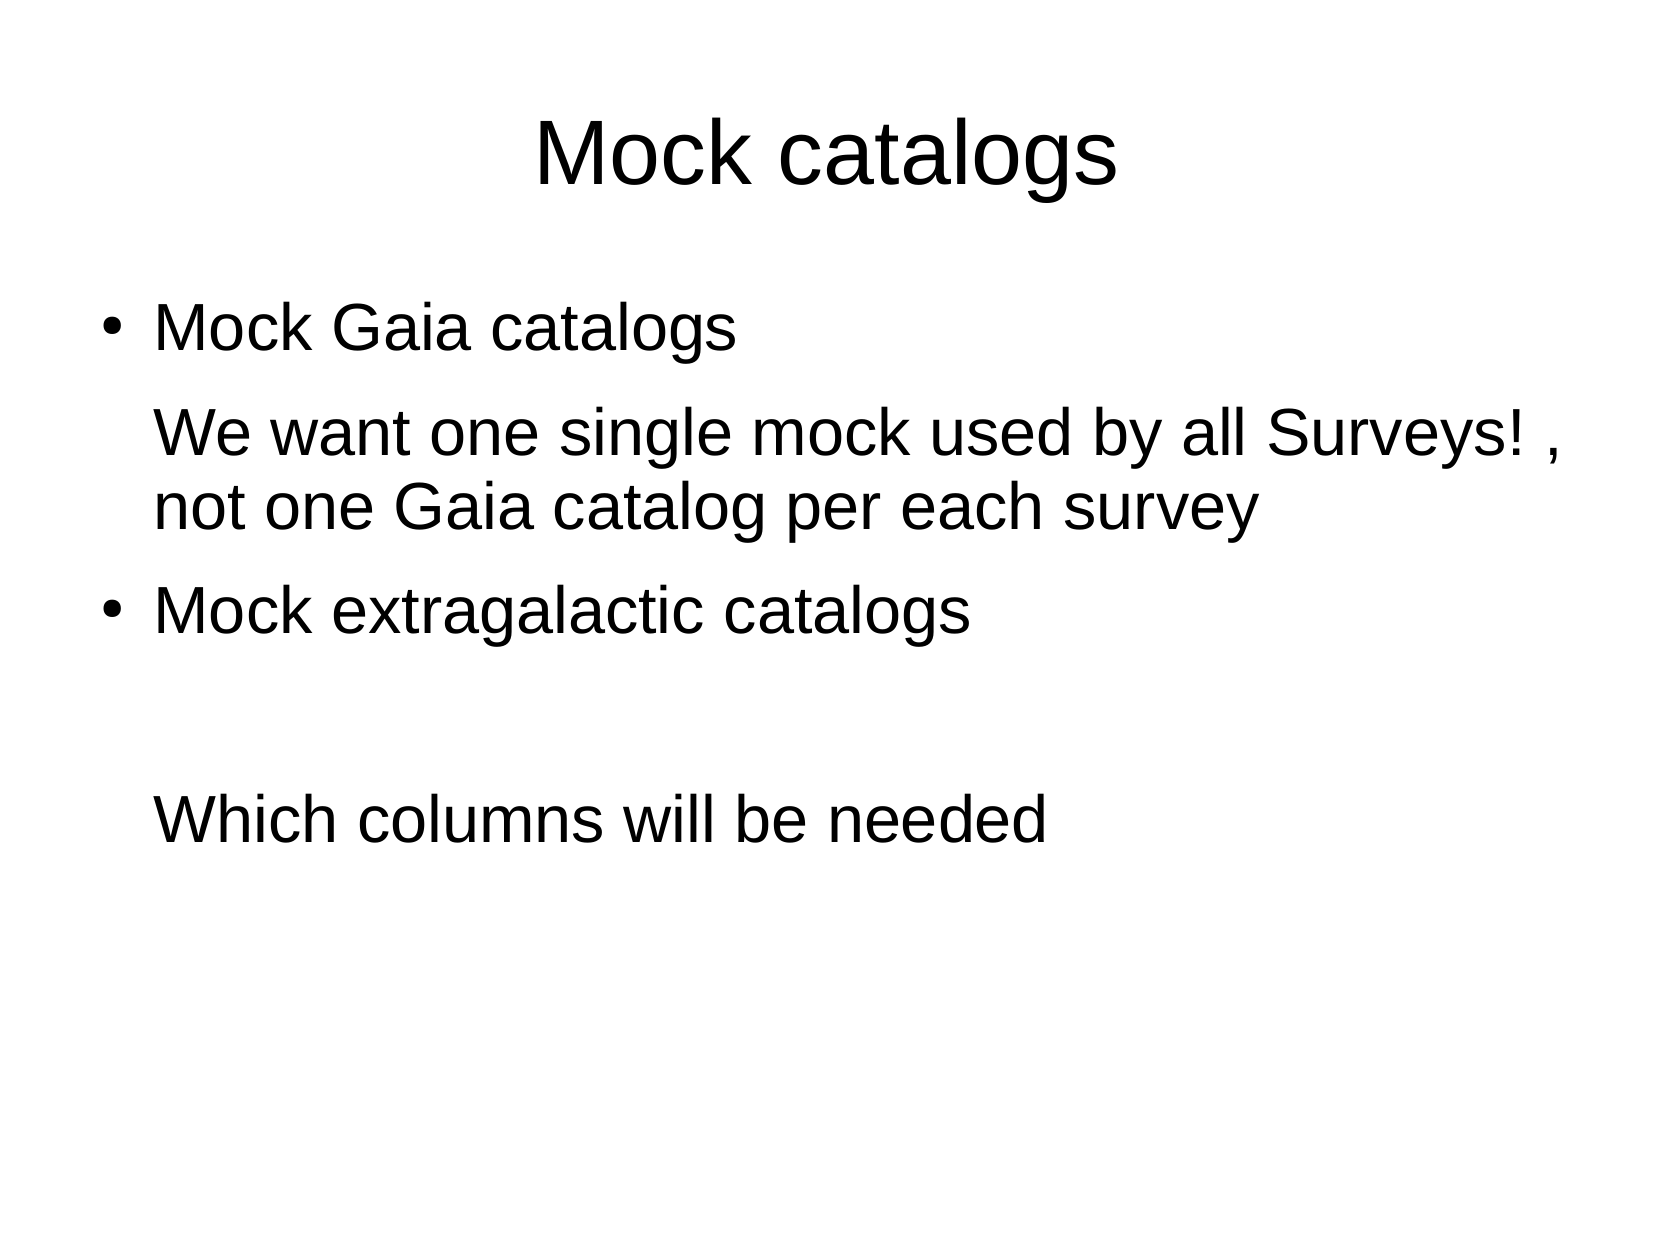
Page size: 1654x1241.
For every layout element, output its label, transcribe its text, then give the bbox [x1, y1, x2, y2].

title Mock catalogs [82, 49, 1571, 257]
list Mock Gaia catalogs We want one single mock used by all Surveys! , not one Gaia catalog per each survey Mock extragalactic catalogs Which columns will be needed [82, 290, 1571, 1010]
